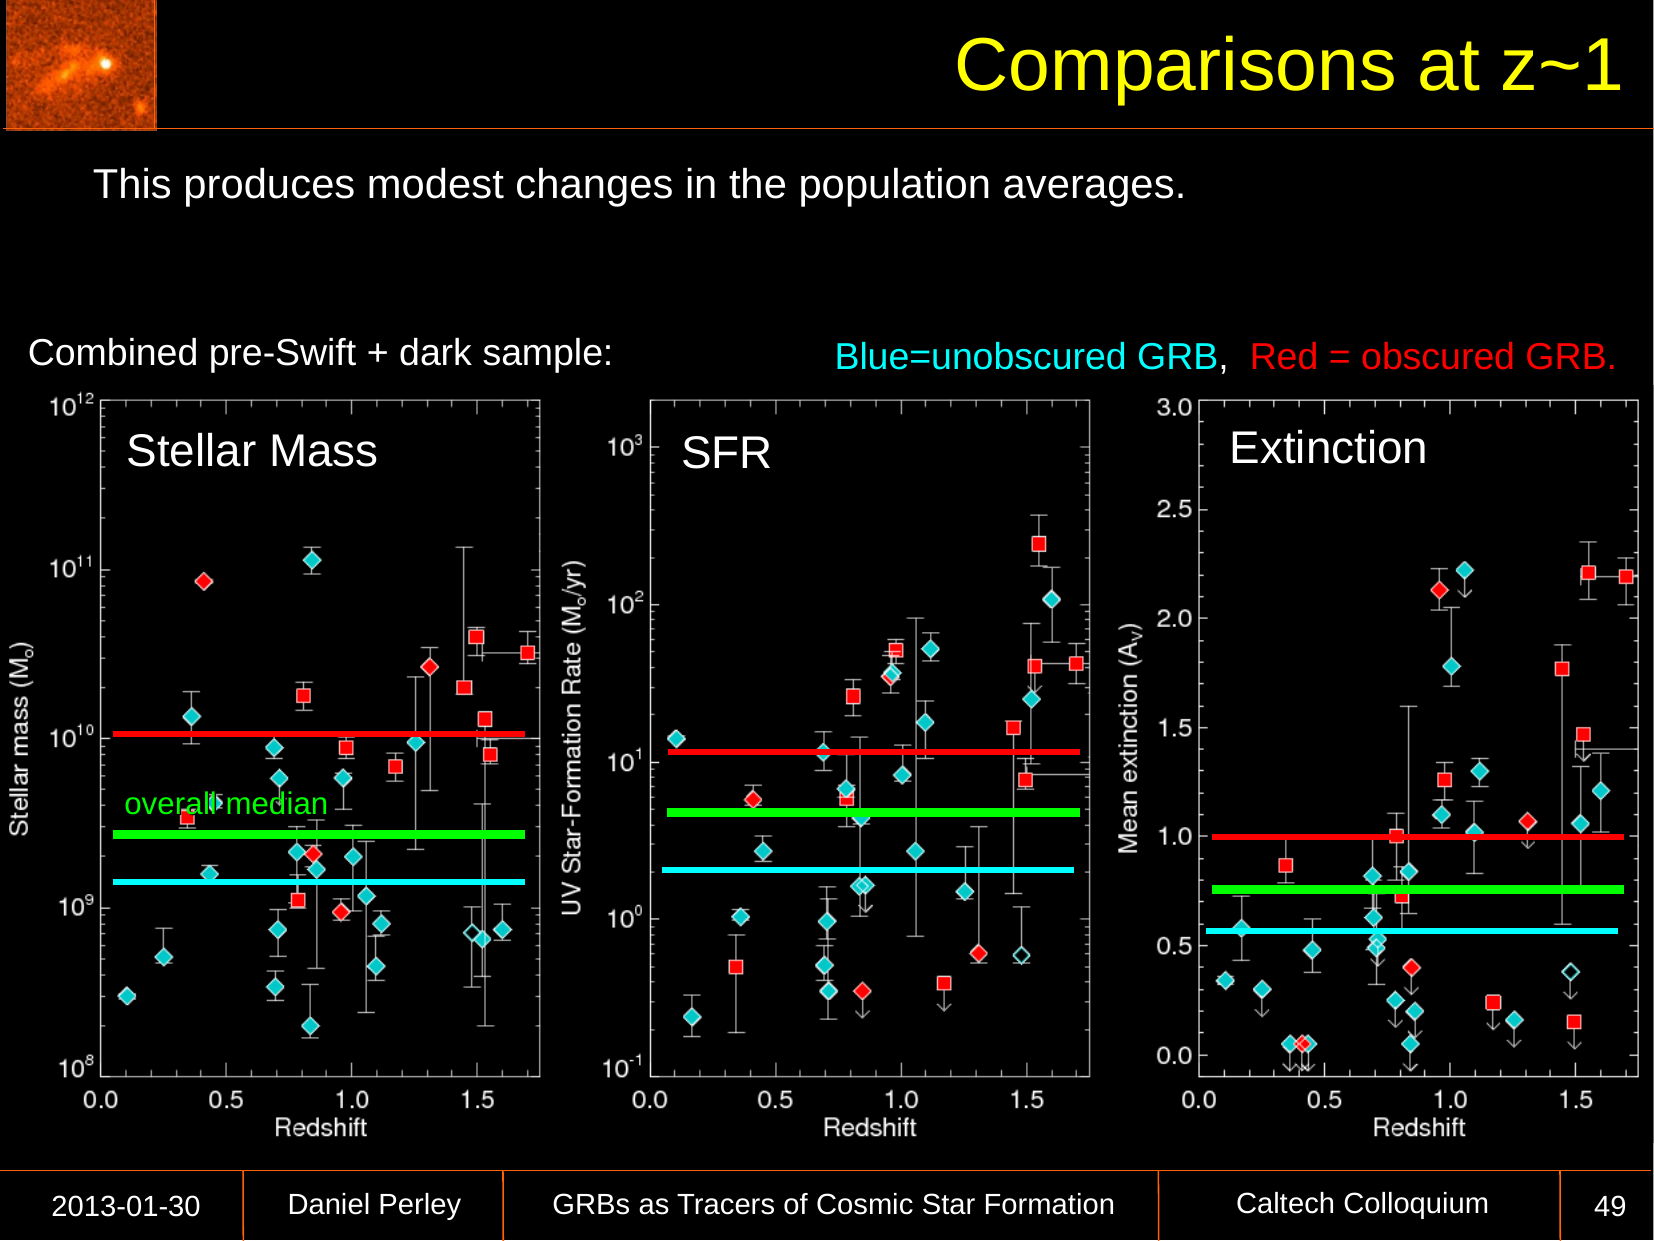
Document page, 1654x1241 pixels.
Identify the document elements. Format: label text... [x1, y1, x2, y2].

picture [7, 0, 154, 128]
text_box Extinction [1211, 411, 1625, 484]
text_box This produces modest changes in the population averages. [75, 150, 1351, 218]
text_box SFR [663, 417, 1076, 490]
text_box overall median [106, 775, 451, 832]
text_box Blue=unobscured GRB, Red = obscured GRB. [726, 324, 1635, 393]
picture [0, 385, 1654, 1143]
title Comparisons at z~1 [187, 21, 1624, 108]
text_box Stellar Mass [108, 414, 522, 487]
text_box Combined pre-Swift + dark sample: [10, 321, 723, 385]
